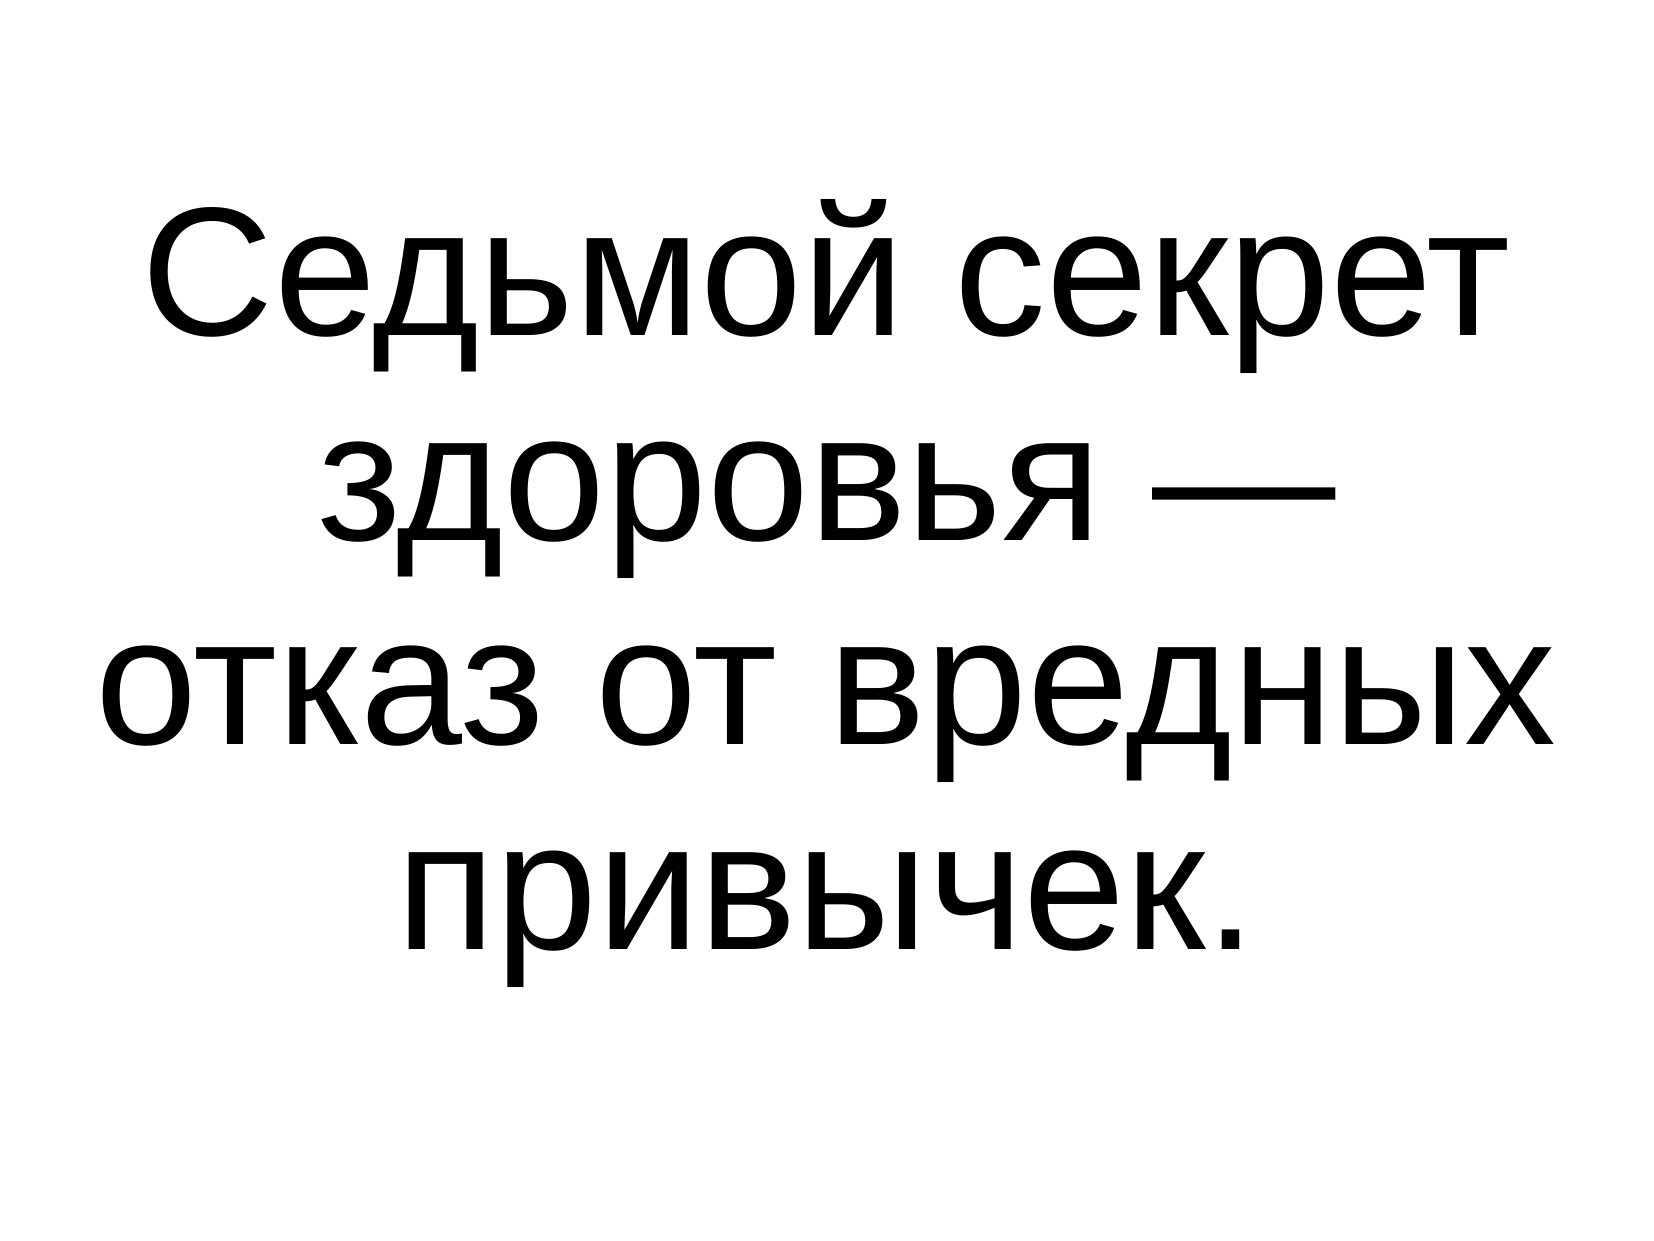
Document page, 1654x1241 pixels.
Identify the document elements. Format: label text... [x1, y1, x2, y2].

subtitle Седьмой секрет здоровья — отказ от вредных привычек. [82, 49, 1571, 1109]
